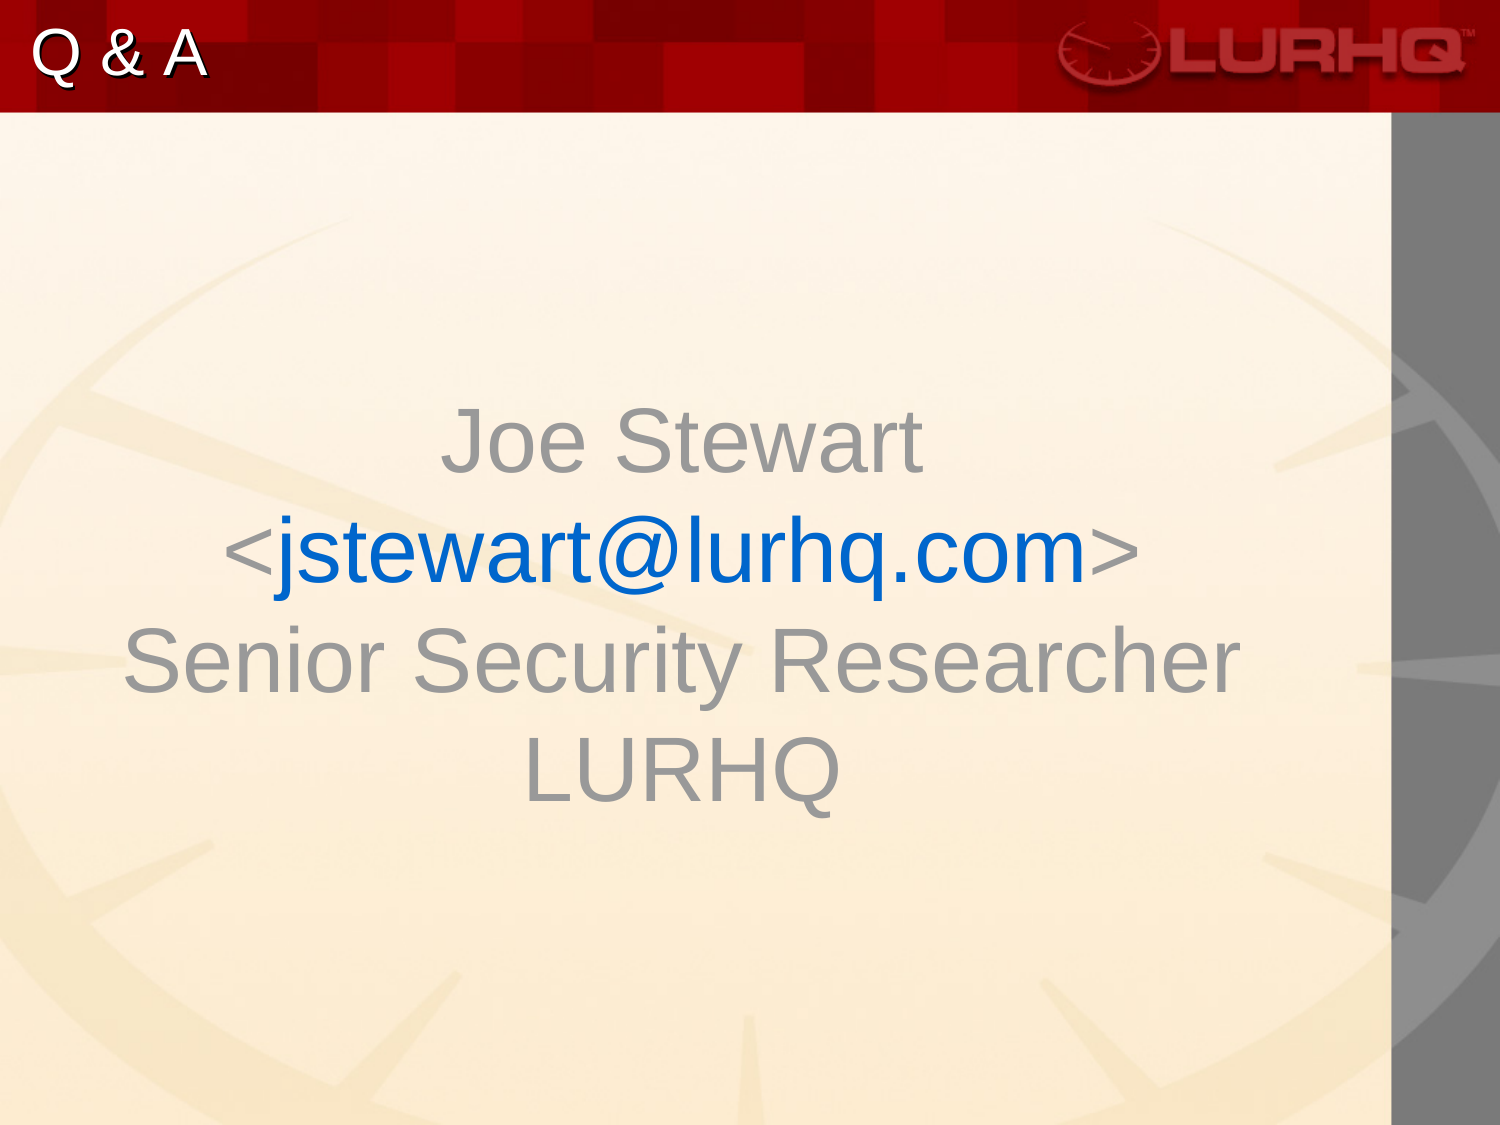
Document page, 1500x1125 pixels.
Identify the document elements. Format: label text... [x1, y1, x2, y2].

text_box Joe Stewart <jstewart@lurhq.com> Senior Security Researcher LURHQ [59, 389, 1306, 822]
picture [0, 0, 1500, 1125]
title Q & A [30, 0, 1350, 106]
